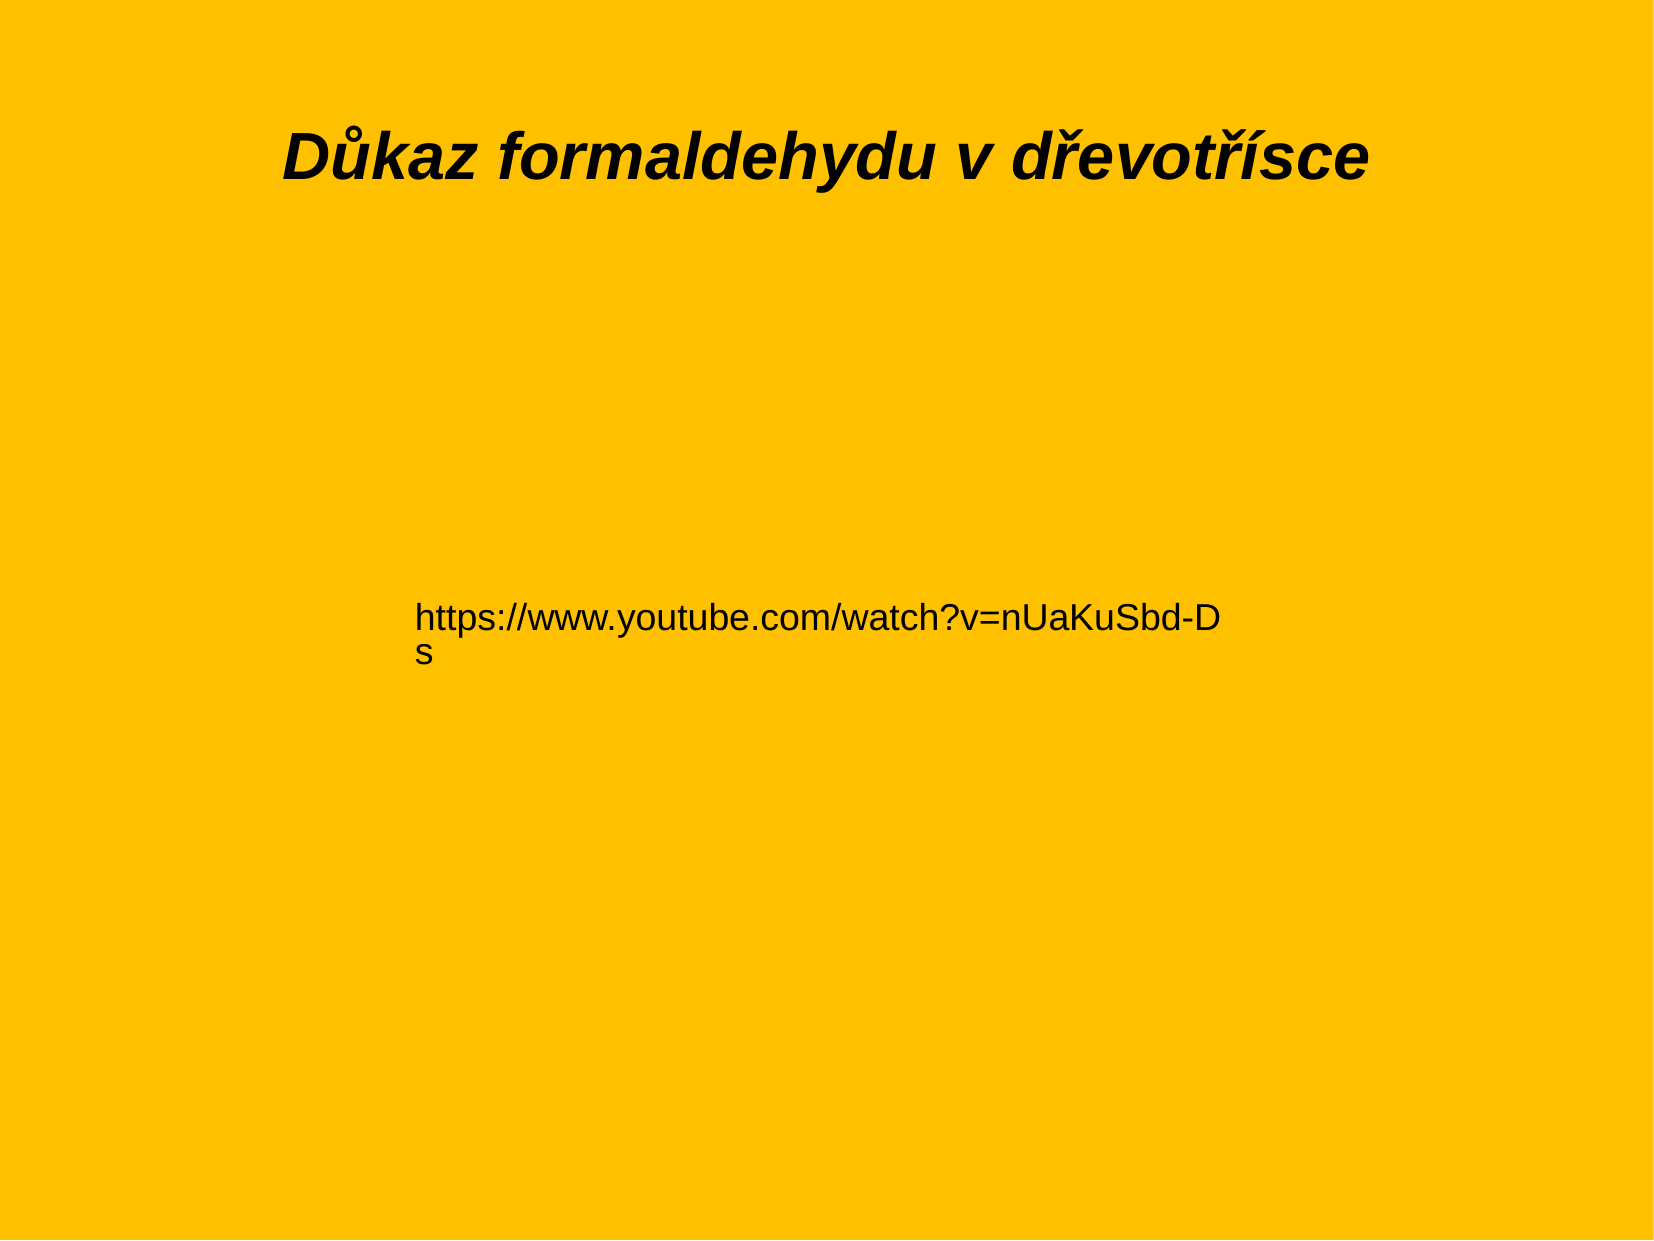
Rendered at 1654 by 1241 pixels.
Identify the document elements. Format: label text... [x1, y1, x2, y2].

title Důkaz formaldehydu v dřevotřísce [82, 49, 1571, 257]
text_box https://www.youtube.com/watch?v=nUaKuSbd-Ds [400, 589, 1252, 688]
